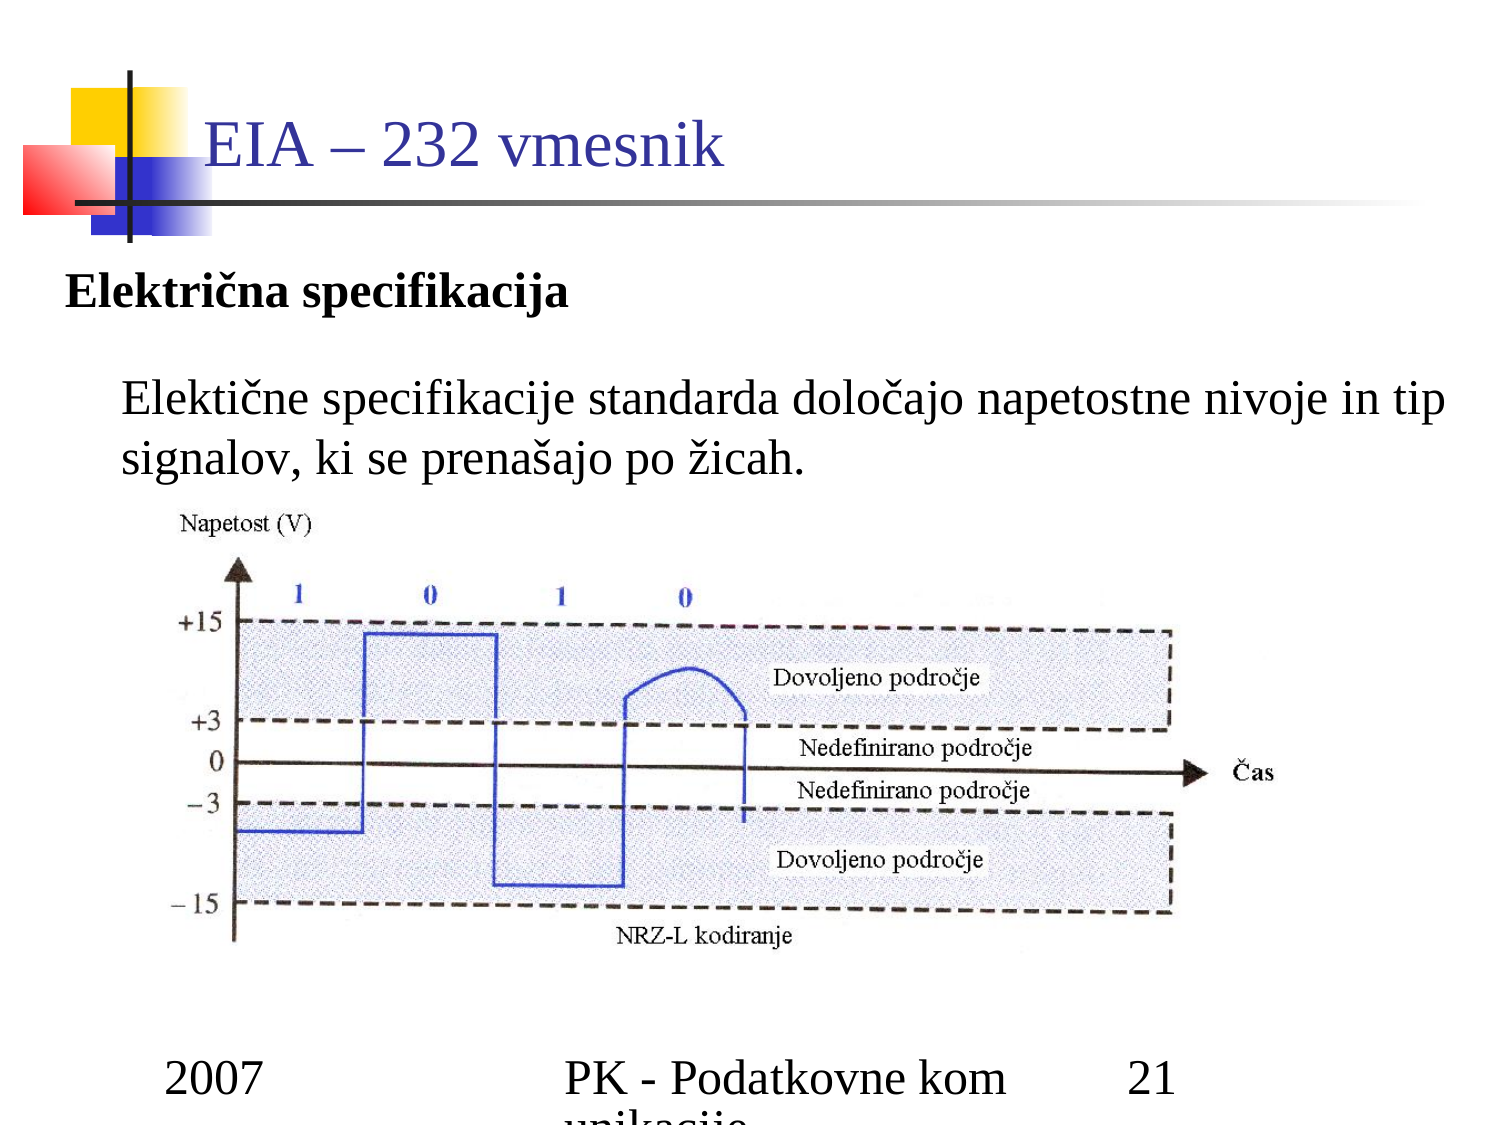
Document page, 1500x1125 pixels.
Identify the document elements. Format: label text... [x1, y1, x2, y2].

title EIA – 232 vmesnik [188, 92, 1468, 188]
list Električna specifikacija Elektične specifikacije standarda določajo napetostne nivoje in tip signalov, ki se prenašajo po žicah. [50, 249, 1469, 513]
picture [150, 499, 1300, 956]
